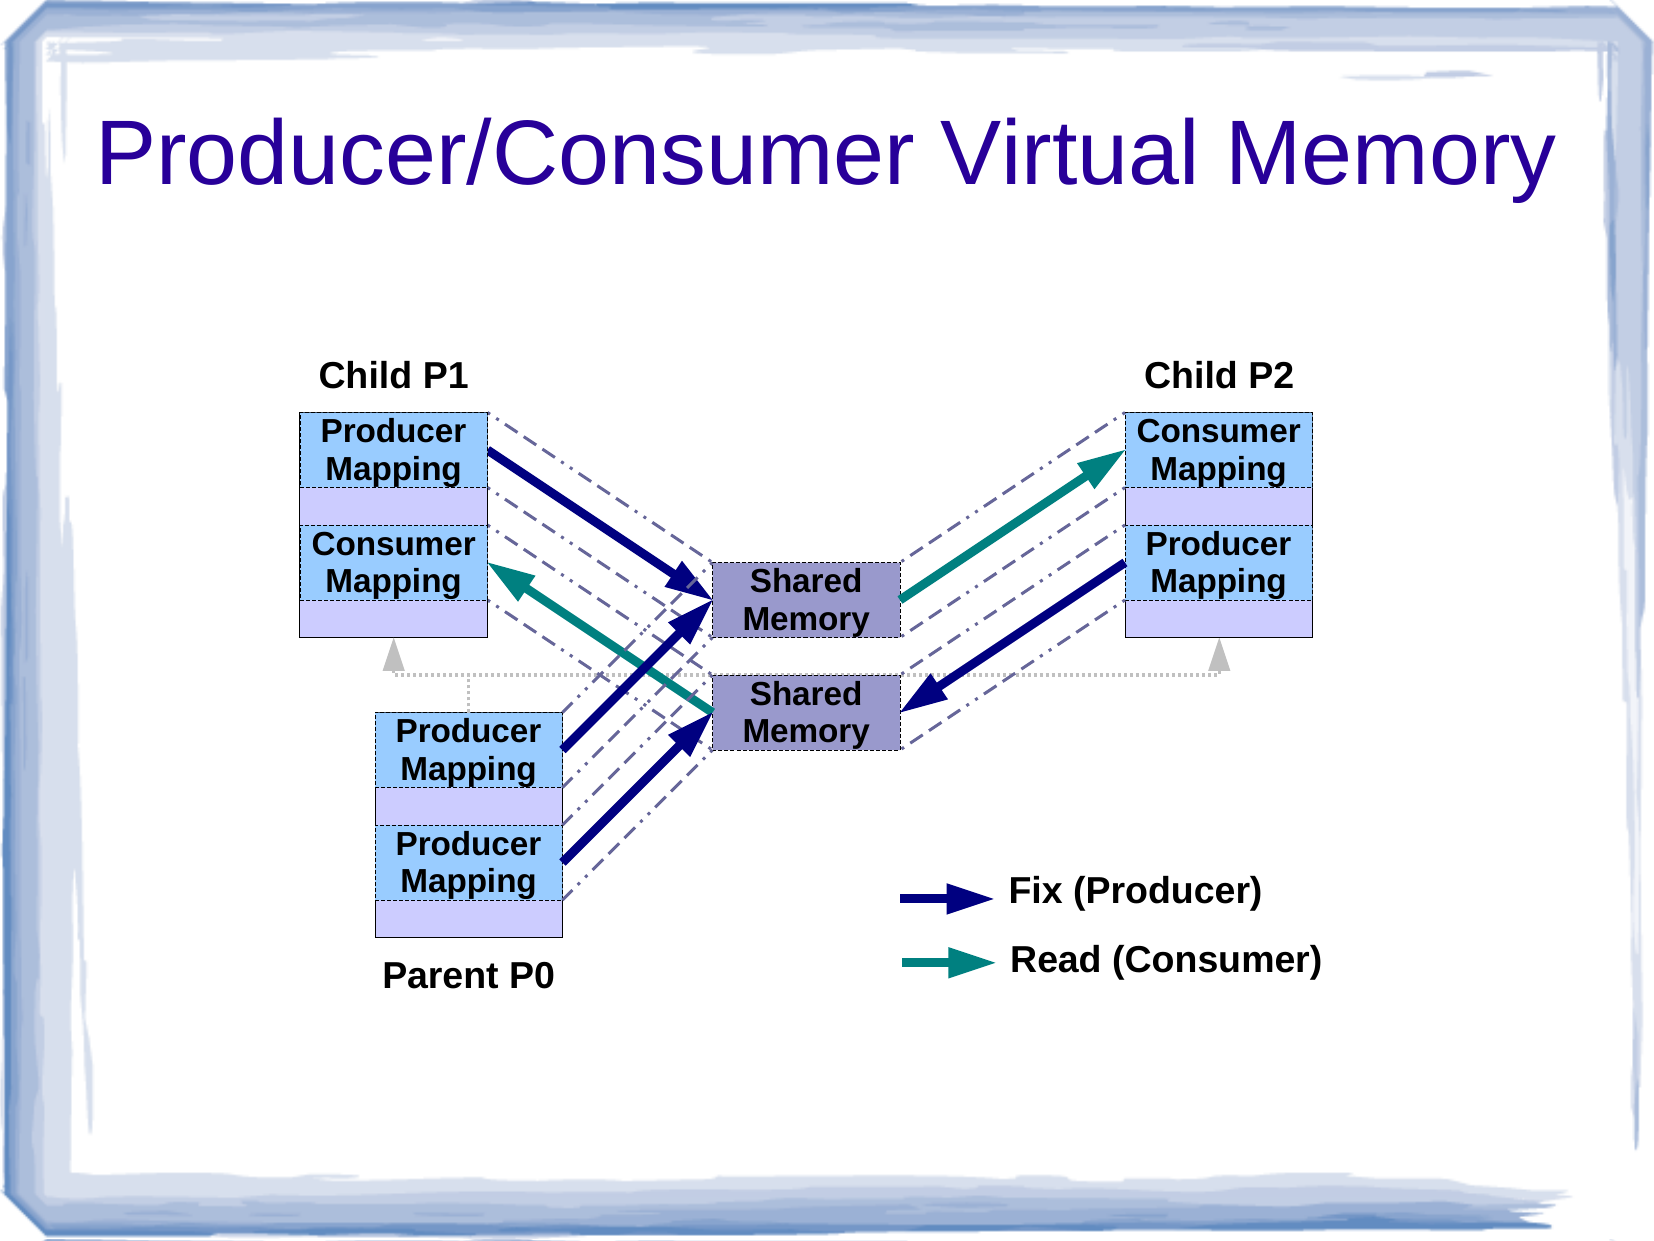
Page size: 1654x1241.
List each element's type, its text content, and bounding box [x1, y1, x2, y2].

text_box Shared Memory [712, 562, 901, 638]
text_box Shared Memory [712, 675, 901, 751]
picture [0, 0, 1654, 1241]
text_box Producer Mapping [375, 825, 563, 901]
text_box Read (Consumer) [995, 931, 1351, 1003]
text_box Fix (Producer) [993, 862, 1351, 934]
text_box Producer Mapping [300, 412, 488, 488]
text_box Consumer Mapping [300, 525, 488, 601]
text_box [1125, 601, 1313, 638]
text_box [375, 788, 563, 825]
text_box Child P2 [1088, 337, 1351, 413]
text_box Parent P0 [337, 937, 601, 1013]
text_box Child P1 [262, 337, 526, 413]
text_box [299, 412, 488, 638]
text_box Producer Mapping [375, 712, 563, 788]
text_box [1125, 488, 1313, 525]
title Producer/Consumer Virtual Memory [82, 49, 1571, 257]
text_box [375, 901, 563, 938]
text_box Producer Mapping [1125, 525, 1313, 601]
text_box Consumer Mapping [1125, 412, 1313, 488]
